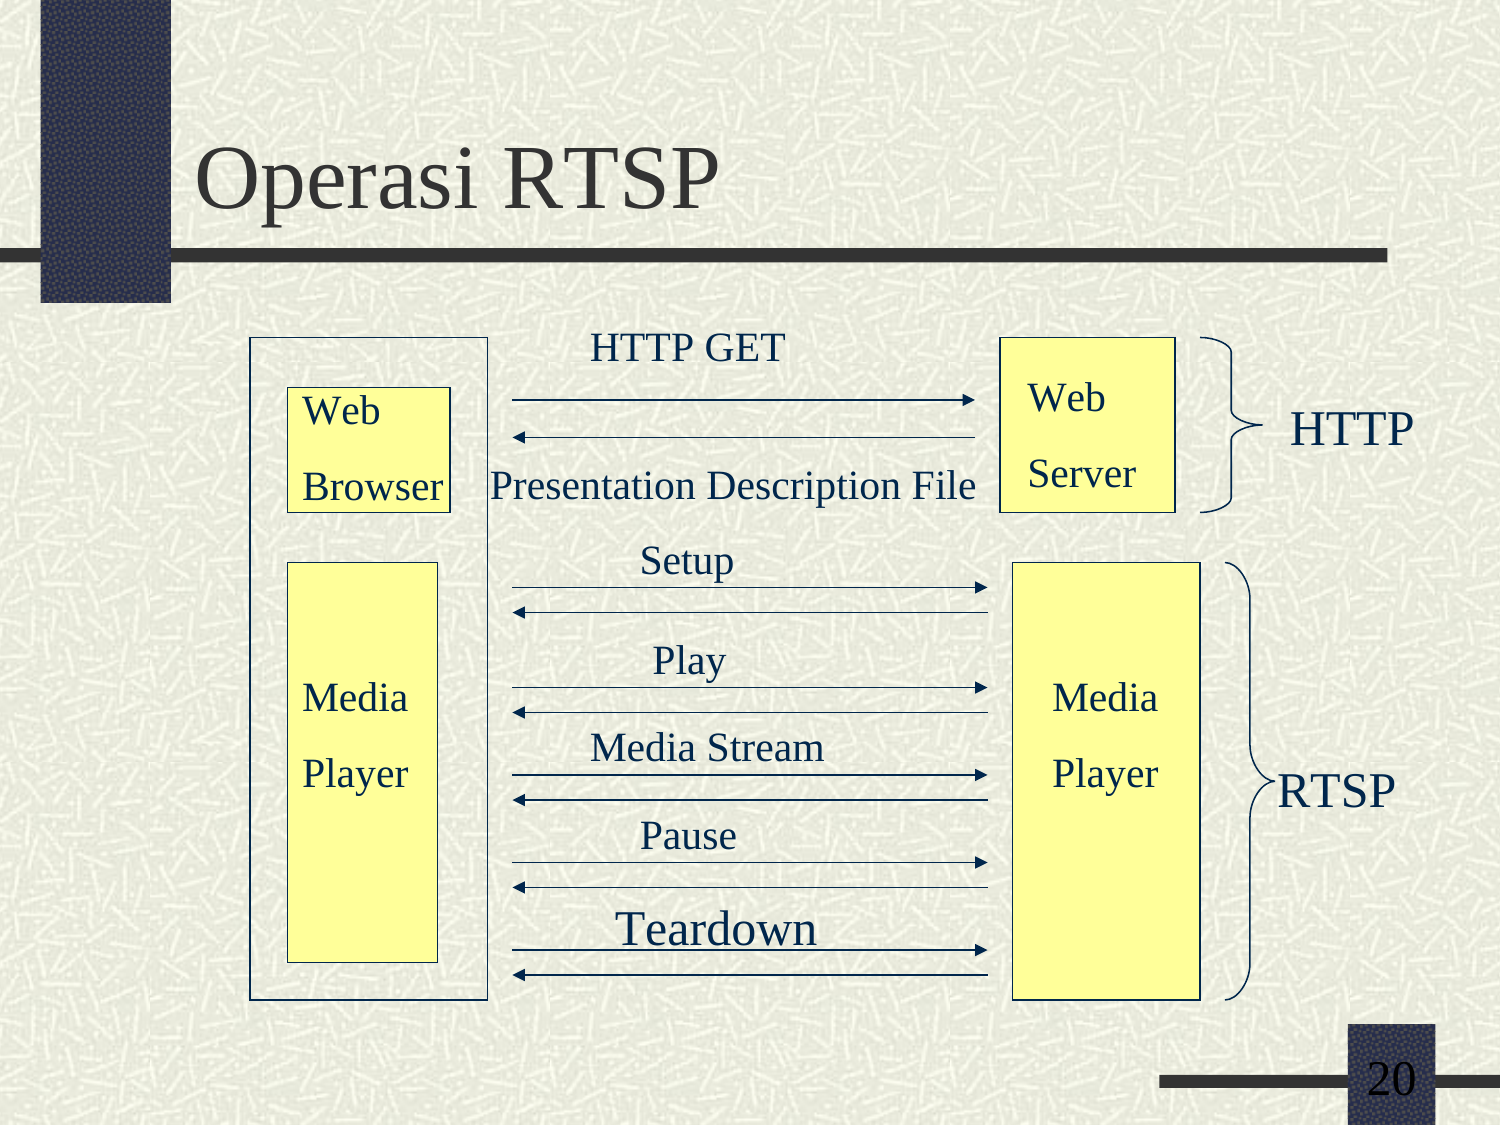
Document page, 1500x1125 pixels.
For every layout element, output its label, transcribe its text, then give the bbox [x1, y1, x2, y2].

text_box Presentation Description File [488, 450, 1001, 516]
text_box Setup [624, 525, 888, 591]
text_box Media Stream [575, 712, 951, 778]
title Operasi RTSP [179, 46, 1455, 235]
text_box [1012, 562, 1200, 1000]
text_box RTSP [1262, 749, 1463, 826]
text_box Web Browser [287, 374, 488, 517]
text_box Media Player [287, 662, 426, 804]
text_box Media Player [1037, 662, 1176, 804]
text_box Teardown [599, 887, 876, 963]
text_box Web Server [1012, 362, 1163, 504]
text_box [999, 337, 1176, 513]
text_box HTTP [1274, 387, 1450, 463]
text_box Play [637, 624, 888, 691]
text_box HTTP GET [575, 312, 951, 379]
text_box Pause [624, 800, 876, 866]
text_box [287, 562, 438, 963]
picture [0, 0, 1500, 1125]
